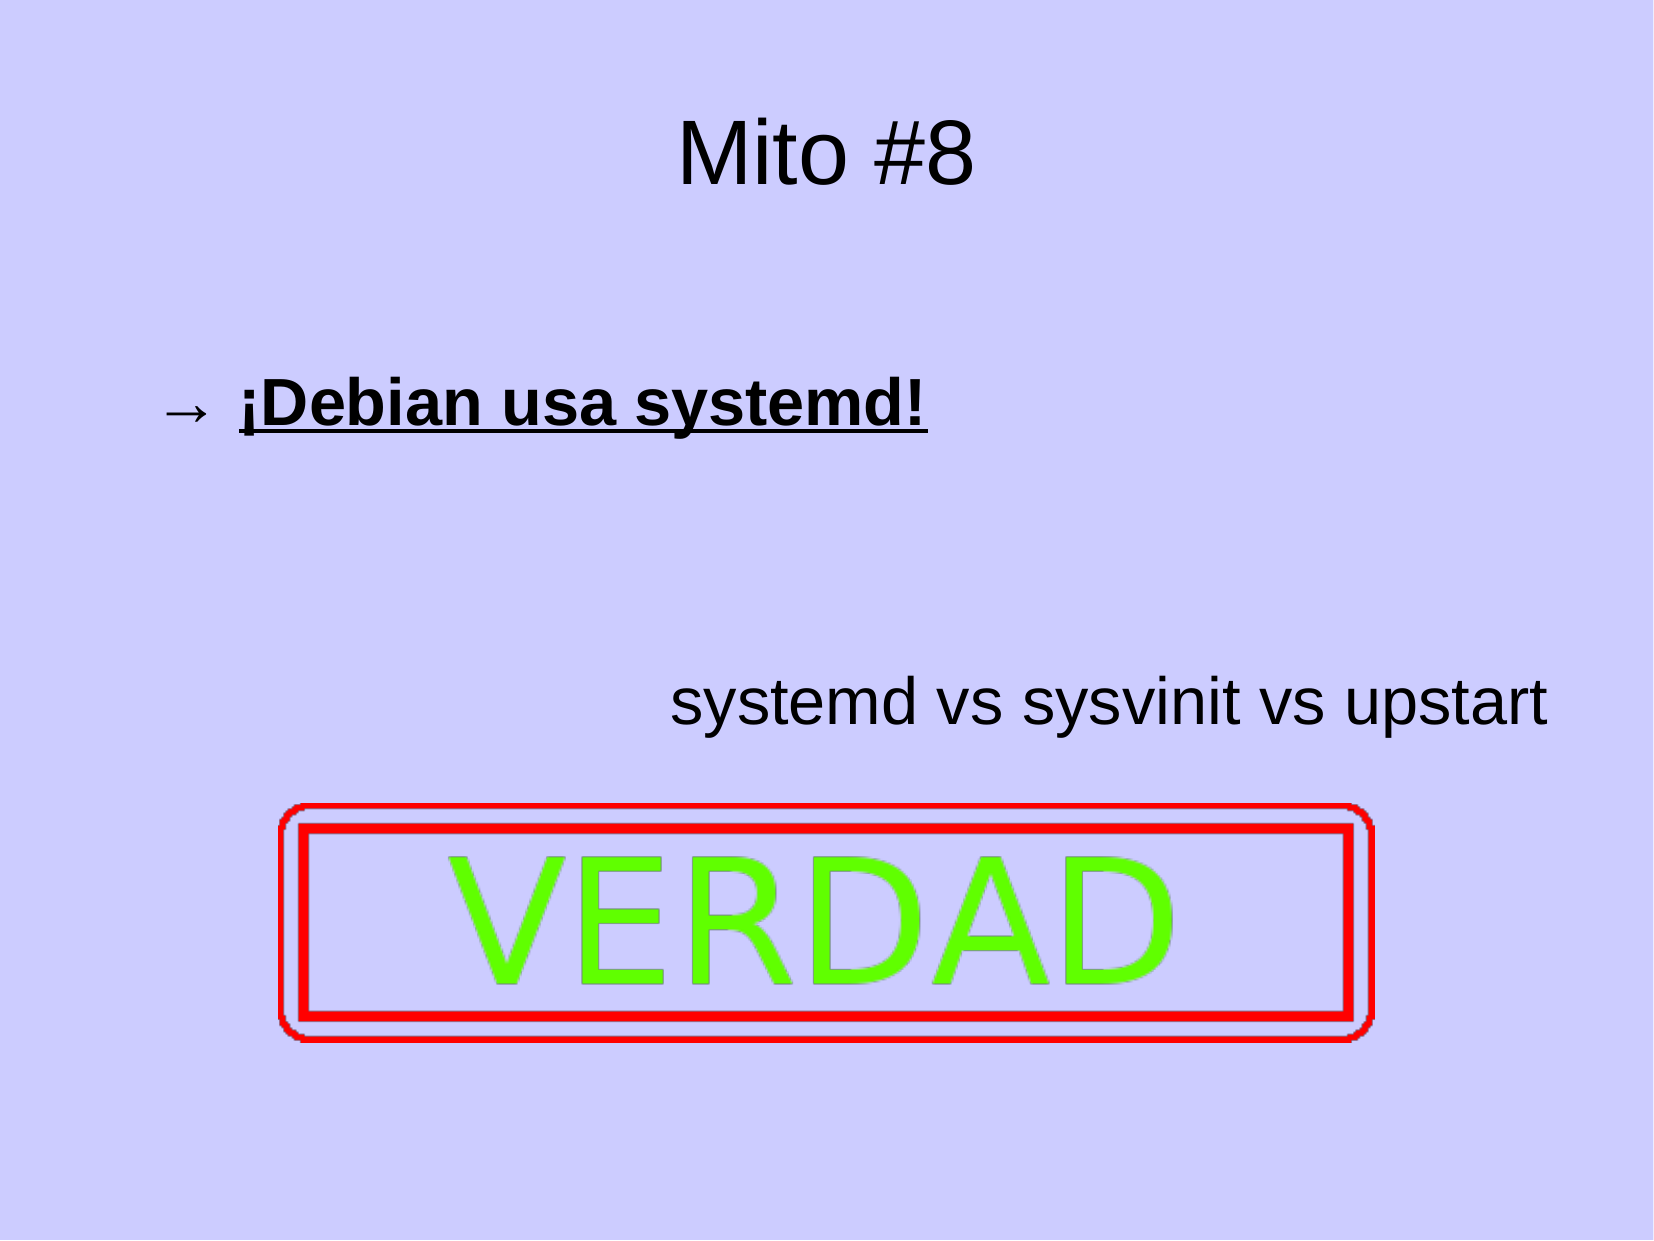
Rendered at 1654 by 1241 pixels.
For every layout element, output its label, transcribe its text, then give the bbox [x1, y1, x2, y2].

list → ¡Debian usa systemd! systemd vs sysvinit vs upstart [82, 290, 1571, 1010]
title Mito #8 [82, 49, 1571, 257]
picture [278, 803, 1375, 1043]
